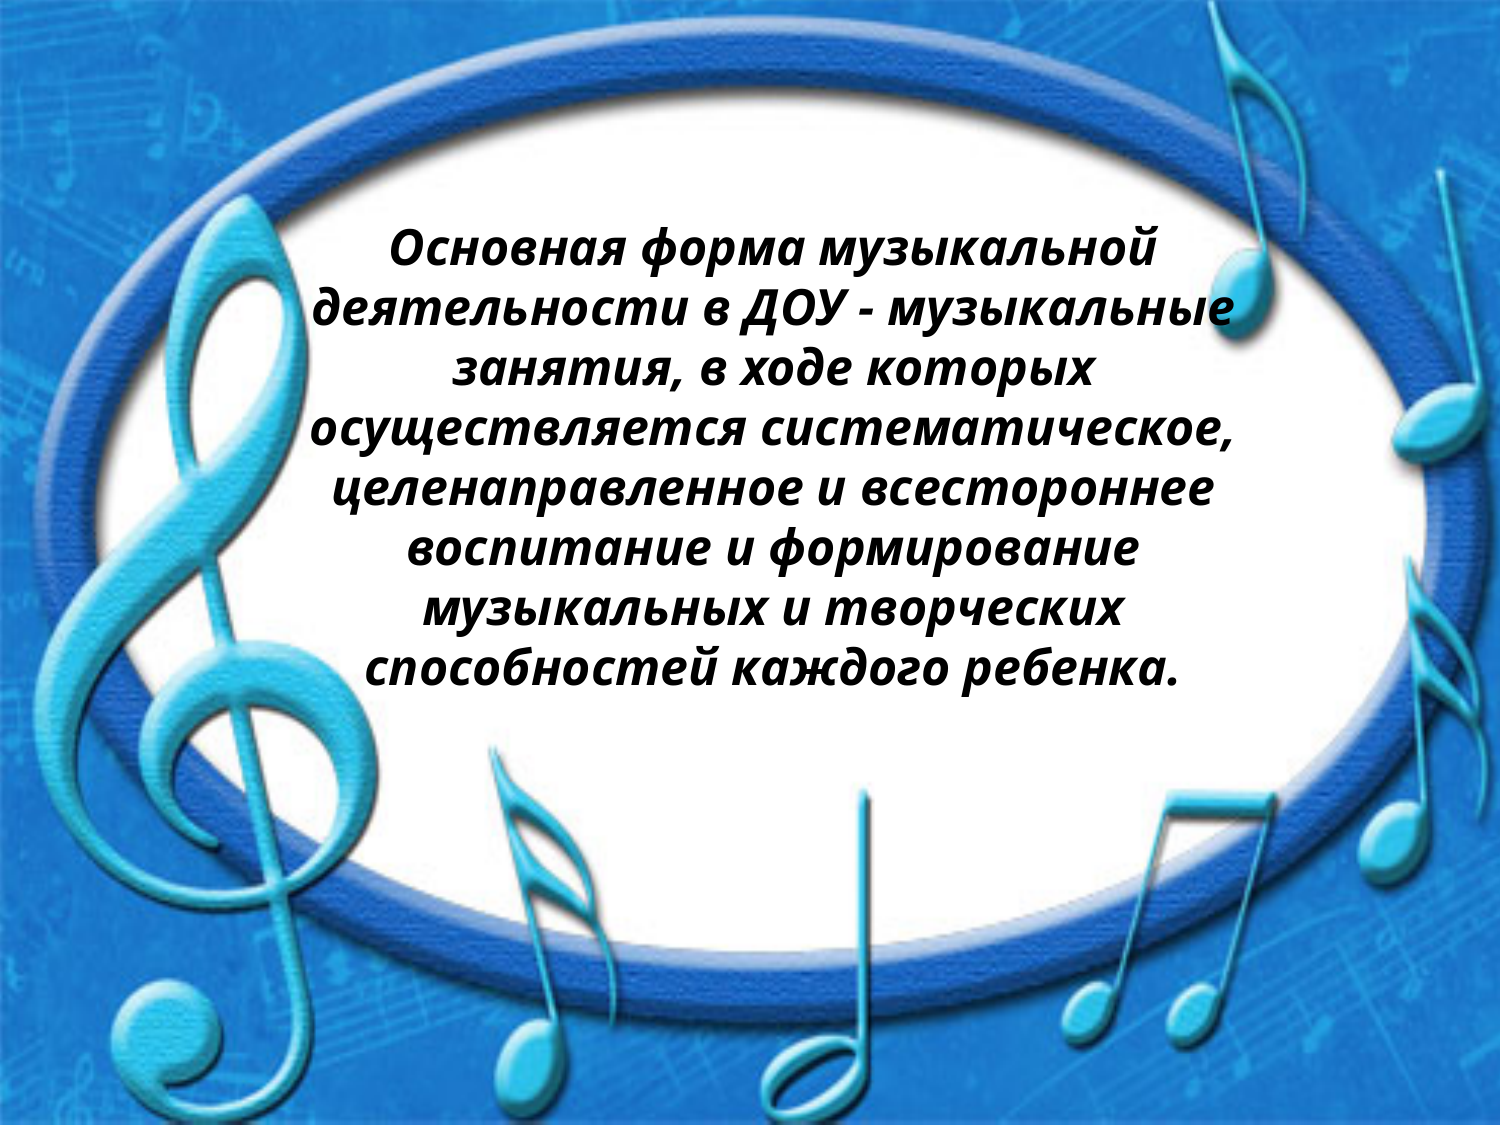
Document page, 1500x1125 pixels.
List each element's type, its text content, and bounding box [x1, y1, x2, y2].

text_box Основная форма музыкальной деятельности в ДОУ - музыкальные занятия, в ходе которых осуществляется систематическое, целенаправленное и всестороннее воспитание и формирование музыкальных и творческих способностей каждого ребенка. [253, 208, 1294, 703]
picture [0, 0, 1500, 1125]
